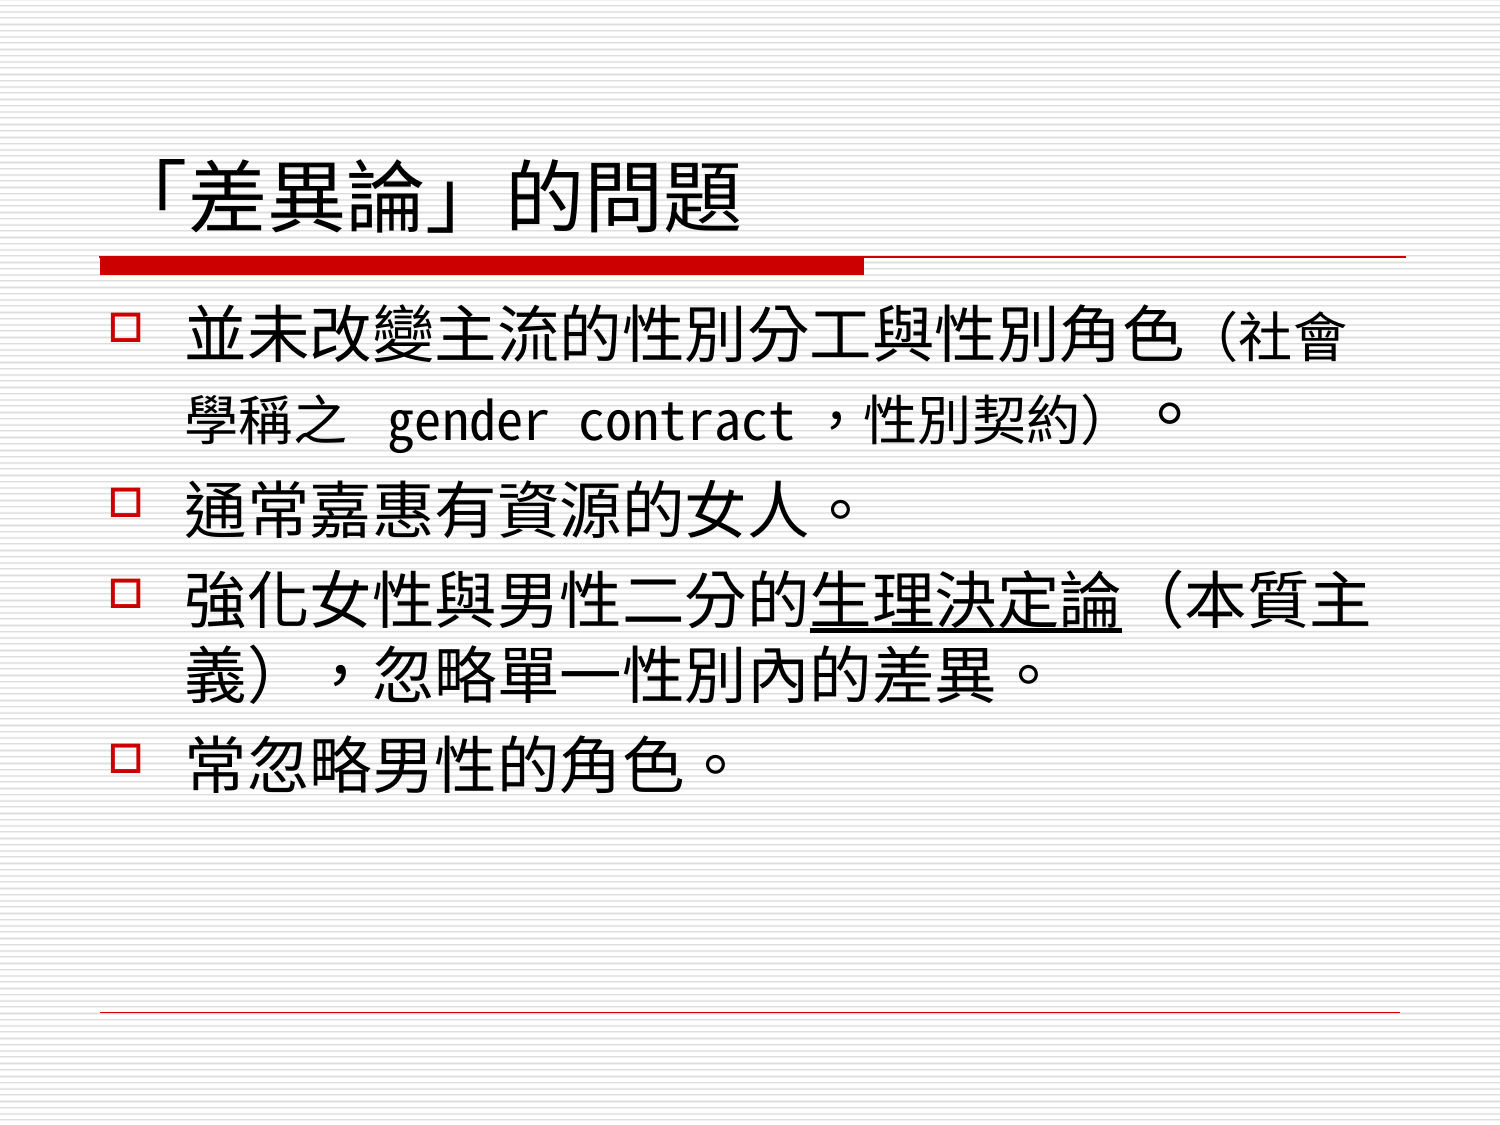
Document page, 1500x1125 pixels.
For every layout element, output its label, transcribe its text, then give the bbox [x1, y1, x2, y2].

title 「差異論」的問題 [94, 50, 1407, 250]
picture [0, 0, 1500, 1125]
list 並未改變主流的性別分工與性別角色（社會學稱之 gender contract，性別契約）。 通常嘉惠有資源的女人。 強化女性與男性二分的生理決定論（本質主義），忽略單一性別內的差異。 常忽略男性的角色。 [92, 287, 1406, 988]
